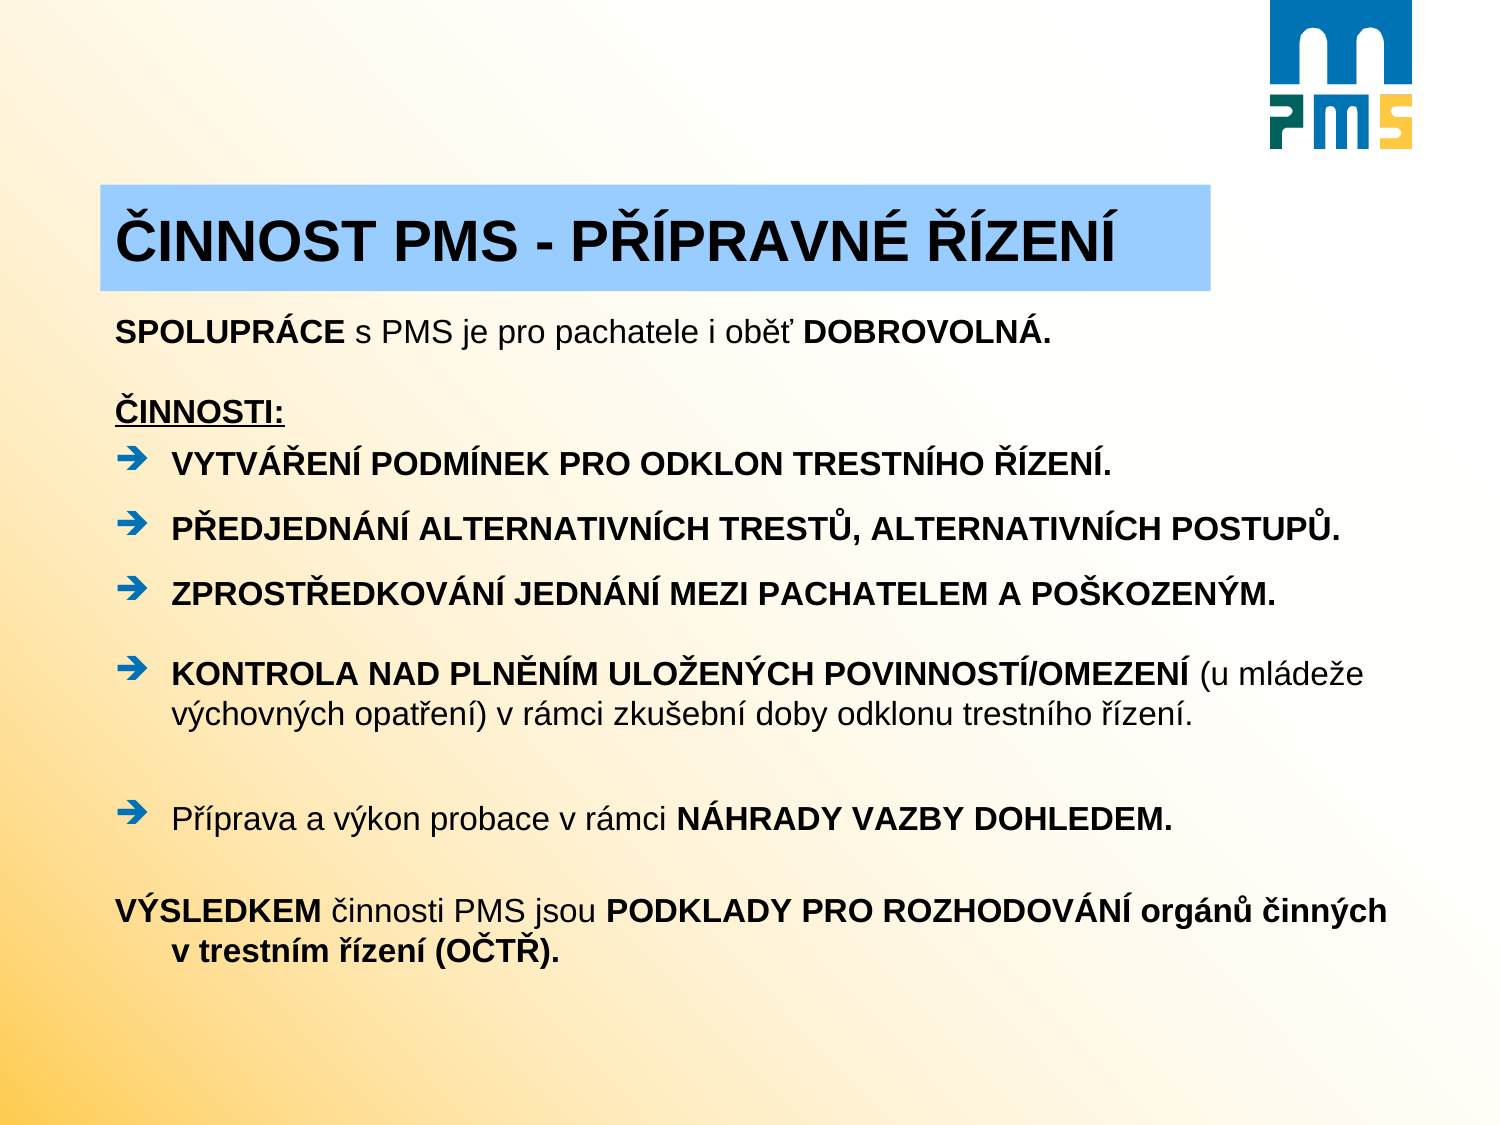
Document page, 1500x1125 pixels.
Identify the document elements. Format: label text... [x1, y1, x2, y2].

picture [0, 0, 1500, 1125]
text_box SPOLUPRÁCE s PMS je pro pachatele i oběť DOBROVOLNÁ. ČINNOSTI: VYTVÁŘENÍ PODMÍNEK PRO ODKLON TRESTNÍHO ŘÍZENÍ. PŘEDJEDNÁNÍ ALTERNATIVNÍCH TRESTŮ, ALTERNATIVNÍCH POSTUPŮ. ZPROSTŘEDKOVÁNÍ JEDNÁNÍ MEZI PACHATELEM A POŠKOZENÝM. KONTROLA NAD PLNĚNÍM ULOŽENÝCH POVINNOSTÍ/OMEZENÍ (u mládeže výchovných opatření) v rámci zkušební doby odklonu trestního řízení. Příprava a výkon probace v rámci NÁHRADY VAZBY DOHLEDEM. VÝSLEDKEM činnosti PMS jsou PODKLADY PRO ROZHODOVÁNÍ orgánů činných v trestním řízení (OČTŘ). [100, 302, 1412, 1000]
title ČINNOST PMS - PŘÍPRAVNÉ ŘÍZENÍ [100, 184, 1211, 292]
